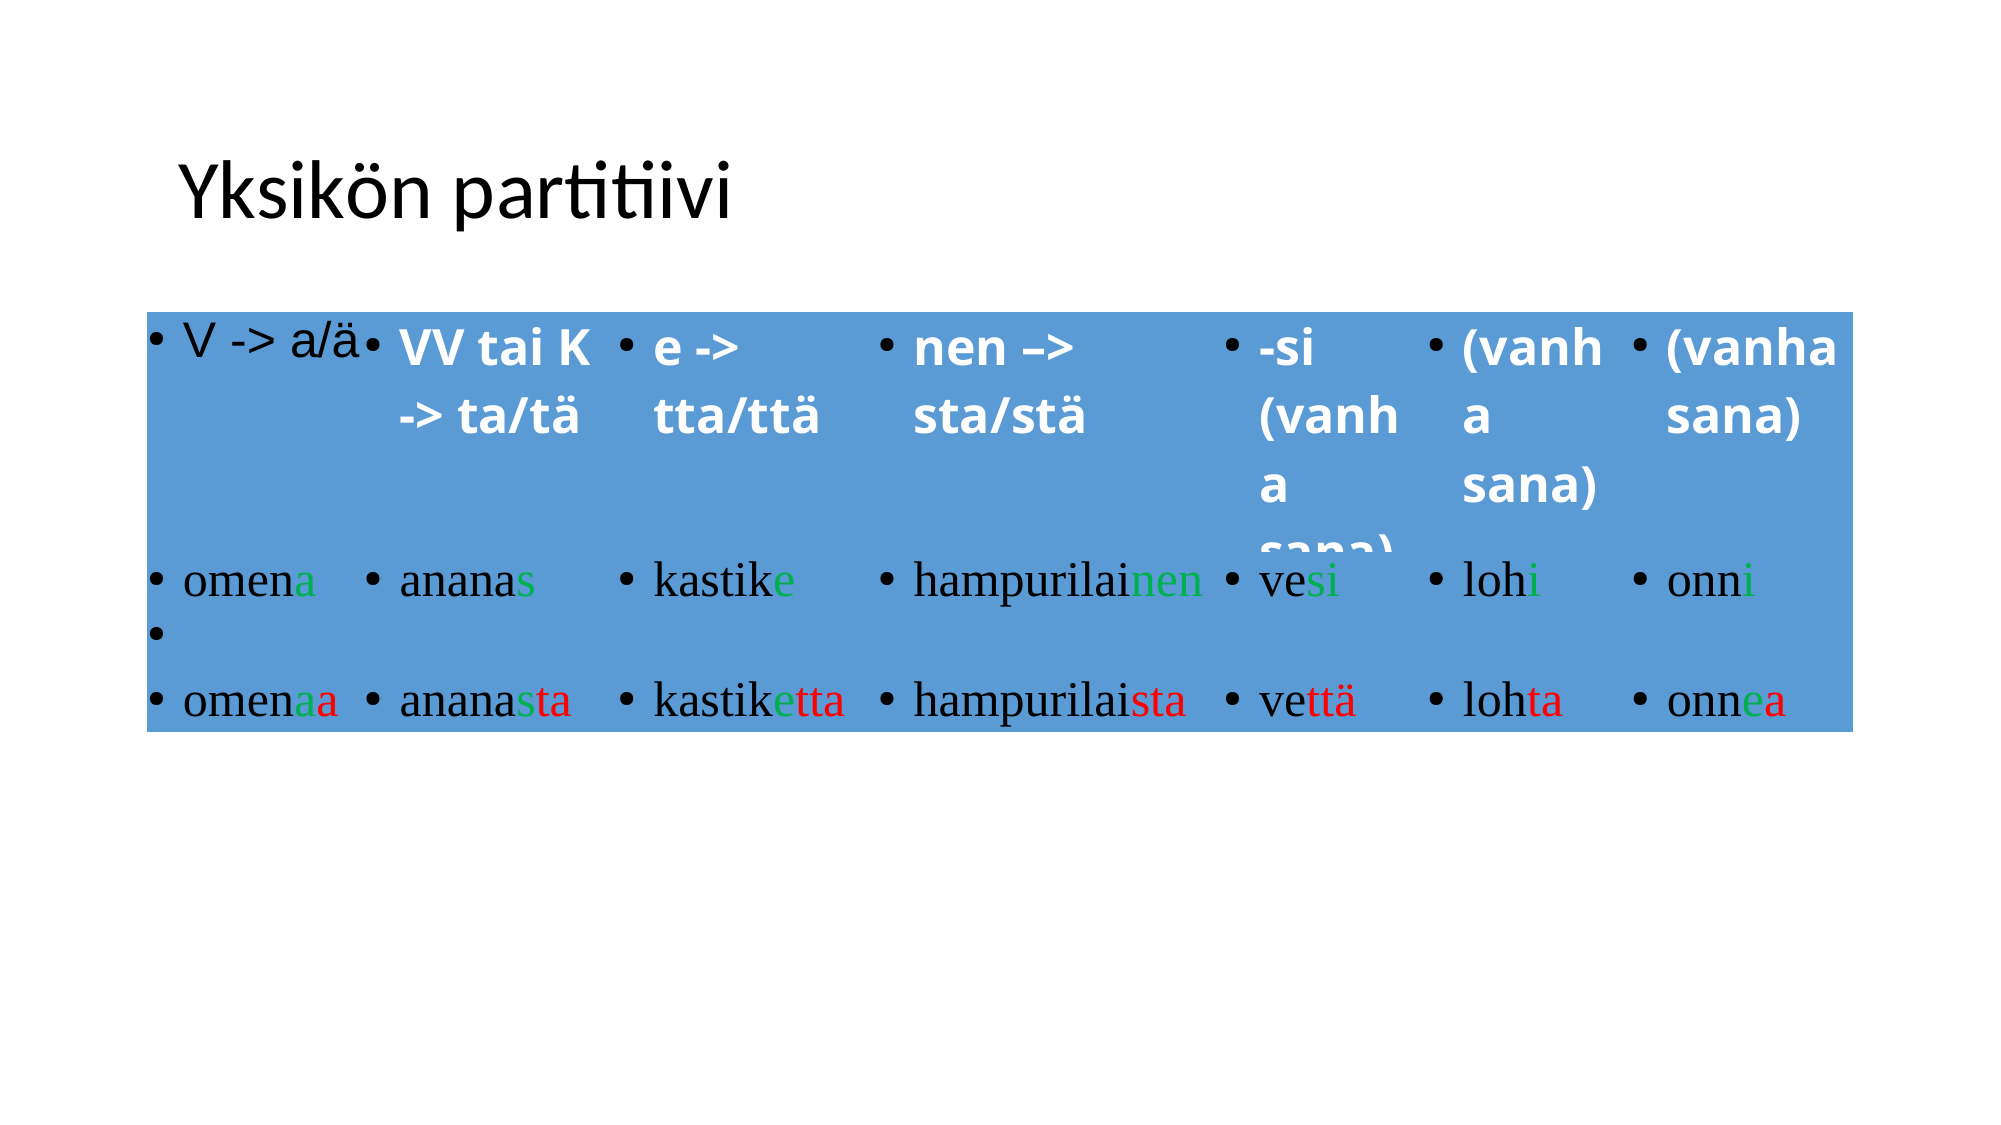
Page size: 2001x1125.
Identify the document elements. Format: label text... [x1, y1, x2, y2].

table_cell hampurilainen [878, 552, 1224, 672]
table_cell lohta [1428, 672, 1631, 732]
table_cell omenaa [147, 672, 364, 732]
table_cell ananas [364, 552, 618, 672]
table_cell omena [147, 552, 364, 672]
table_header V -> a/ä [147, 312, 364, 552]
table_cell onni [1631, 552, 1853, 672]
table_cell kastike [618, 552, 878, 672]
table_cell kastiketta [618, 672, 878, 732]
table_header (vanha sana) [1428, 312, 1631, 552]
table_cell vettä [1224, 672, 1428, 732]
table_cell onnea [1631, 672, 1853, 732]
table_cell lohi [1428, 552, 1631, 672]
table_header nen –> sta/stä [878, 312, 1224, 552]
table_cell hampurilaista [878, 672, 1224, 732]
table_header e -> tta/ttä [618, 312, 878, 552]
table_header -si (vanha sana) [1224, 312, 1428, 552]
table_header (vanha sana) [1631, 312, 1853, 552]
table_header VV tai K -> ta/tä [364, 312, 618, 552]
table_cell ananasta [364, 672, 618, 732]
text_box Yksikön partitiivi [163, 127, 1869, 245]
table_cell vesi [1224, 552, 1428, 672]
